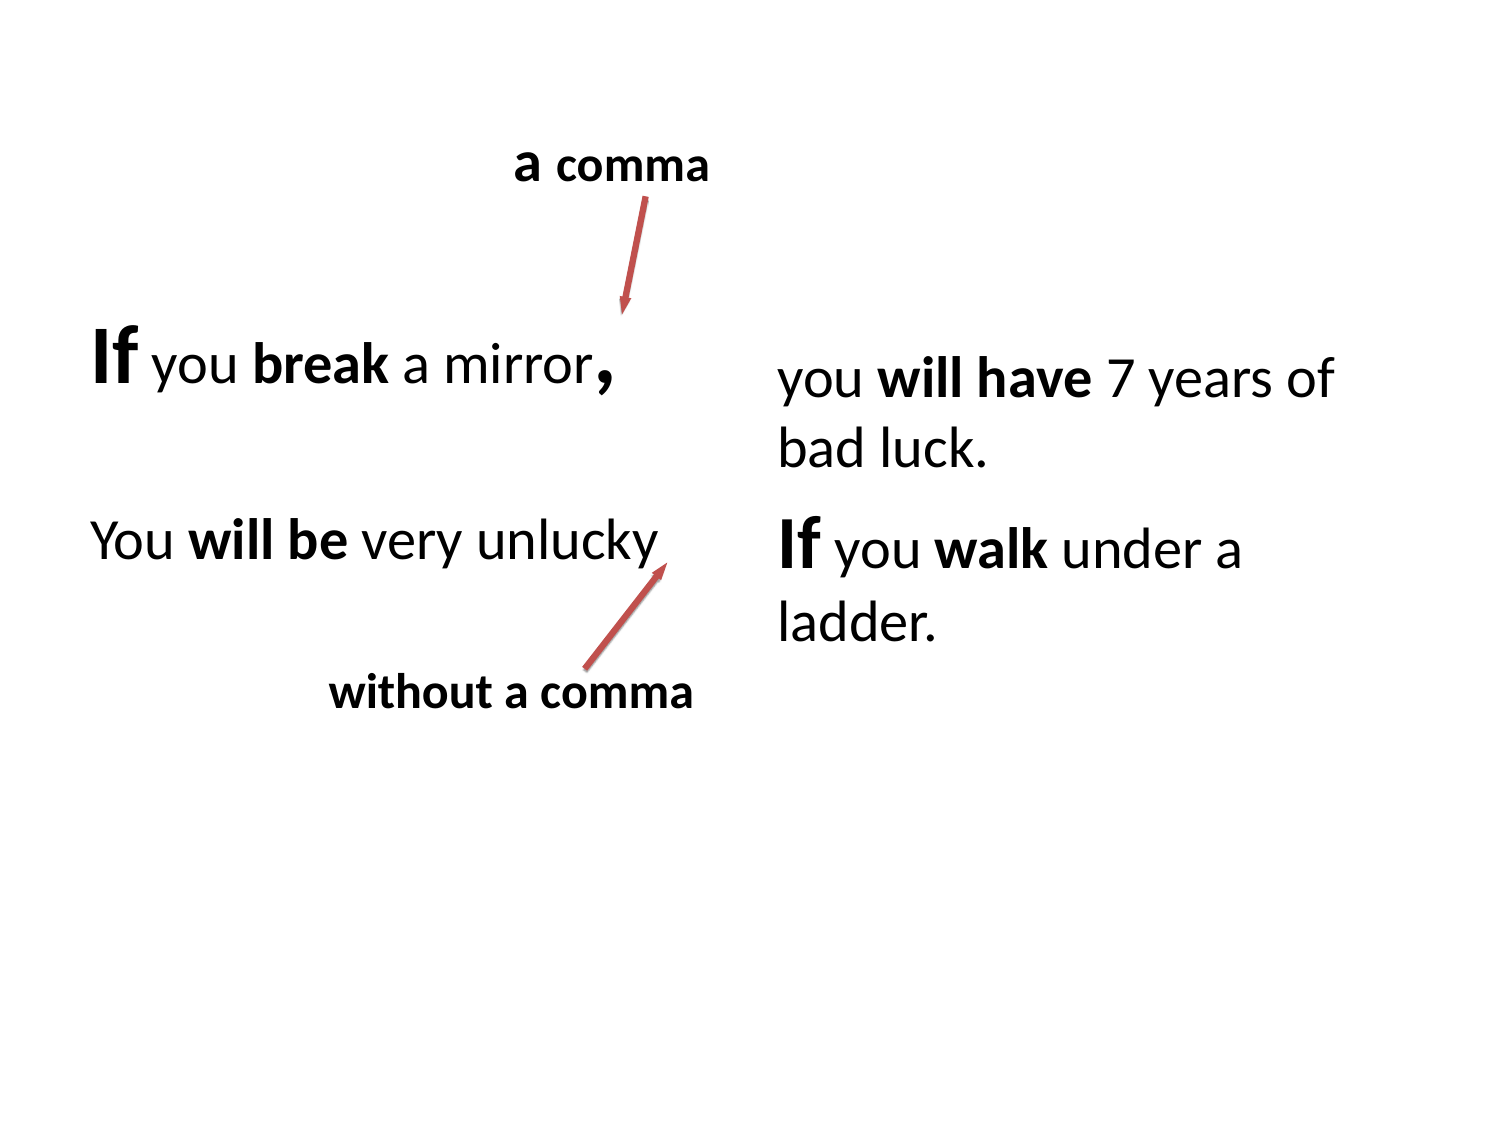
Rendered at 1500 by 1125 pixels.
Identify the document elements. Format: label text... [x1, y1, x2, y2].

list a comma If you break a mirror, You will be very unlucky without a comma [75, 30, 738, 1005]
list you will have 7 years of bad luck. If you walk under a ladder. [762, 78, 1426, 1005]
